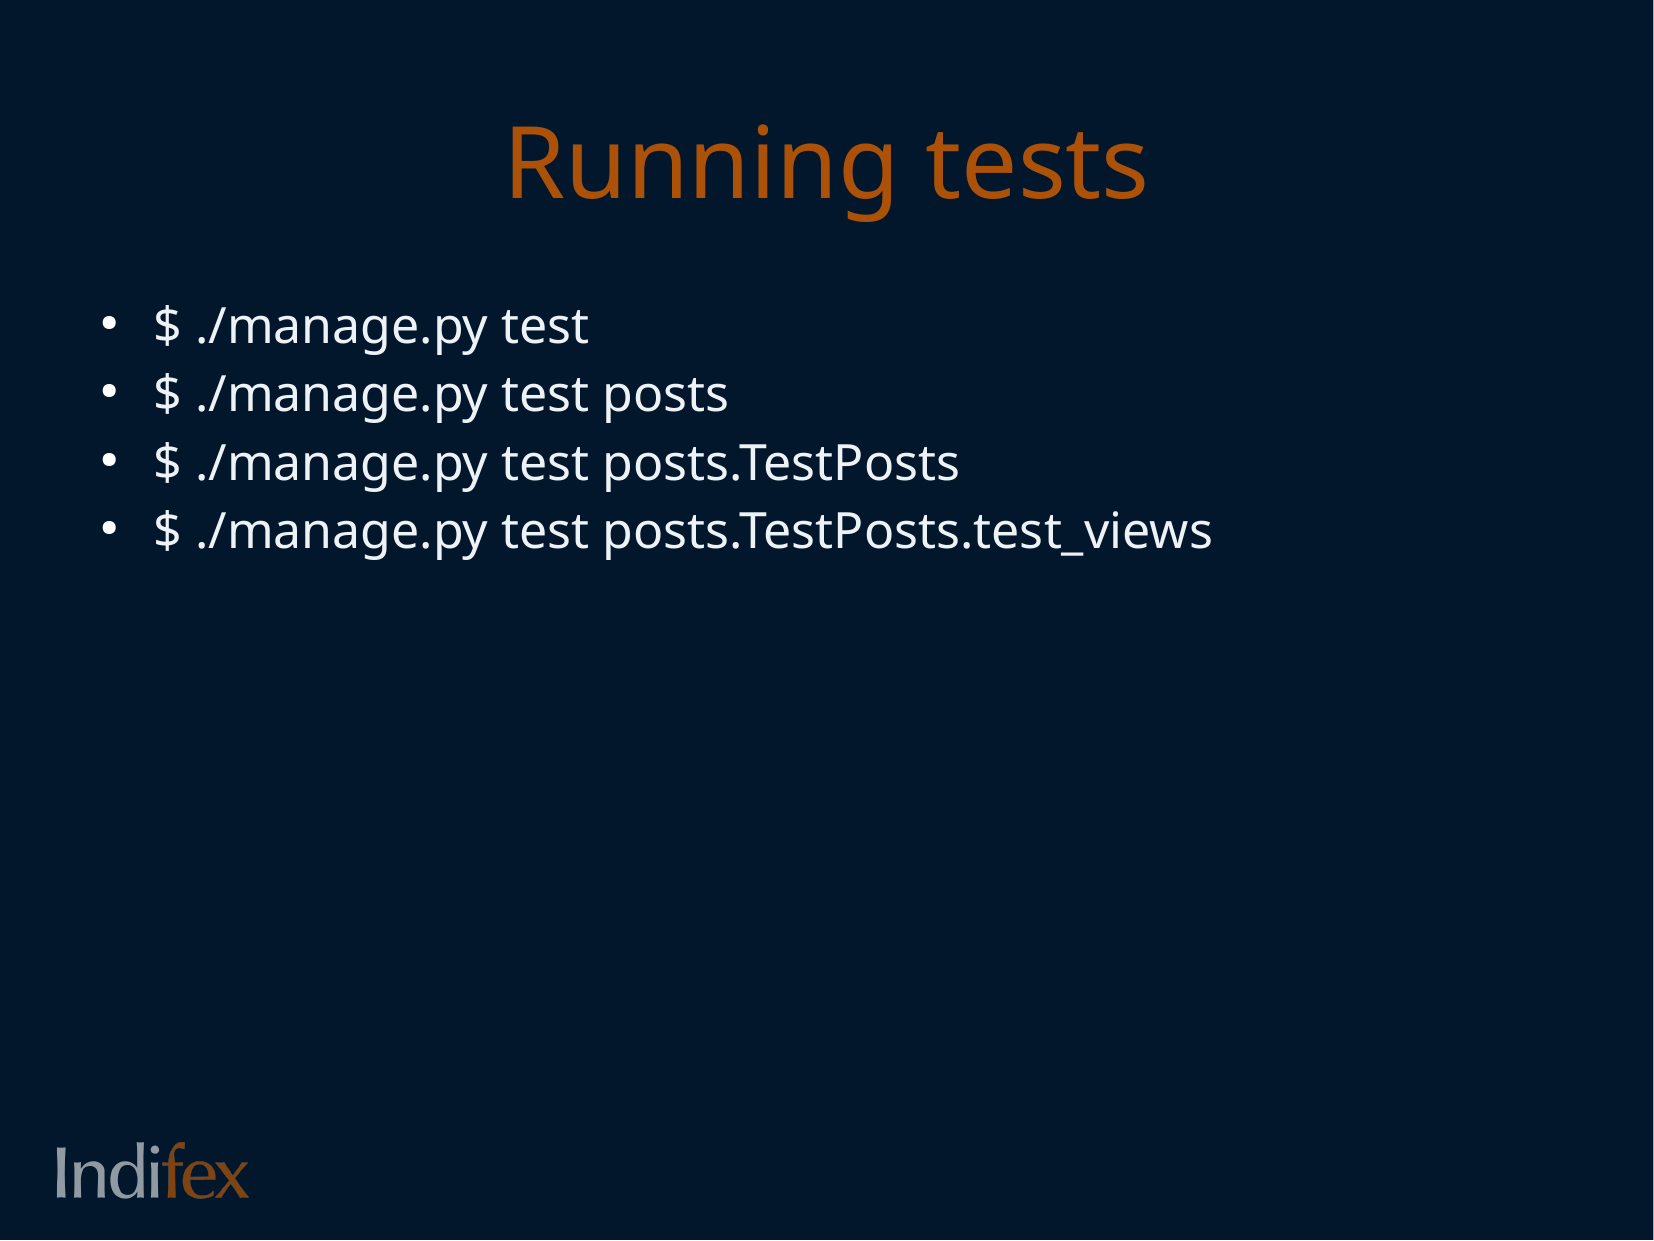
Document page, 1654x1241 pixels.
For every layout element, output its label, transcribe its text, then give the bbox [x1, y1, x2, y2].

list $ ./manage.py test $ ./manage.py test posts $ ./manage.py test posts.TestPosts $ ./manage.py test posts.TestPosts.test_views [82, 290, 1571, 1109]
picture [56, 1142, 249, 1241]
title Running tests [82, 49, 1571, 257]
